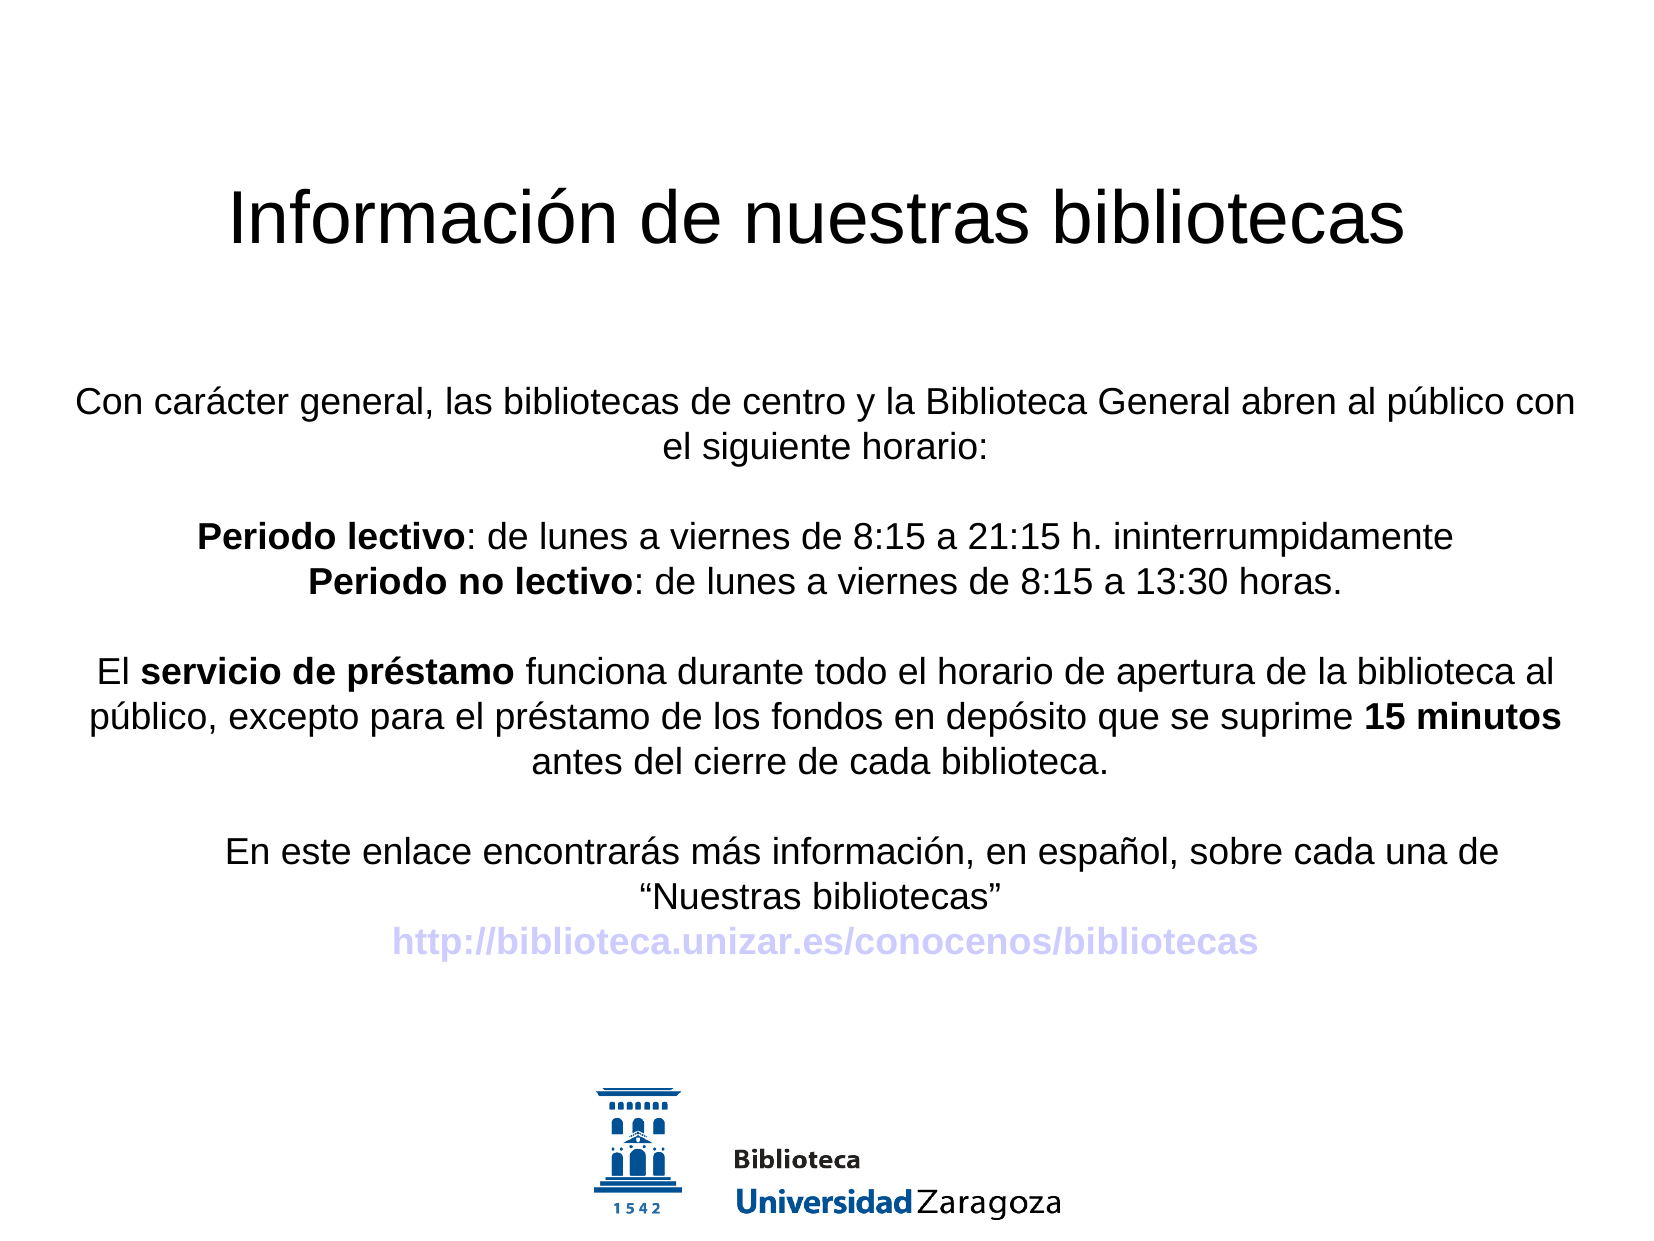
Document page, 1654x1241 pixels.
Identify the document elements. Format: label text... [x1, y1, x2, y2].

text_box Información de nuestras bibliotecas [68, 110, 1585, 318]
picture [594, 1088, 1060, 1220]
text_box Con carácter general, las bibliotecas de centro y la Biblioteca General abren al público con el siguiente horario: Periodo lectivo: de lunes a viernes de 8:15 a 21:15 h. ininterrumpidamente Periodo no lectivo: de lunes a viernes de 8:15 a 13:30 horas. El servicio de préstamo funciona durante todo el horario de apertura de la biblioteca al público, excepto para el préstamo de los fondos en depósito que se suprime 15 minutos antes del cierre de cada biblioteca. En este enlace encontrarás más información, en español, sobre cada una de “Nuestras bibliotecas” http://biblioteca.unizar.es/conocenos/bibliotecas [55, 368, 1596, 970]
